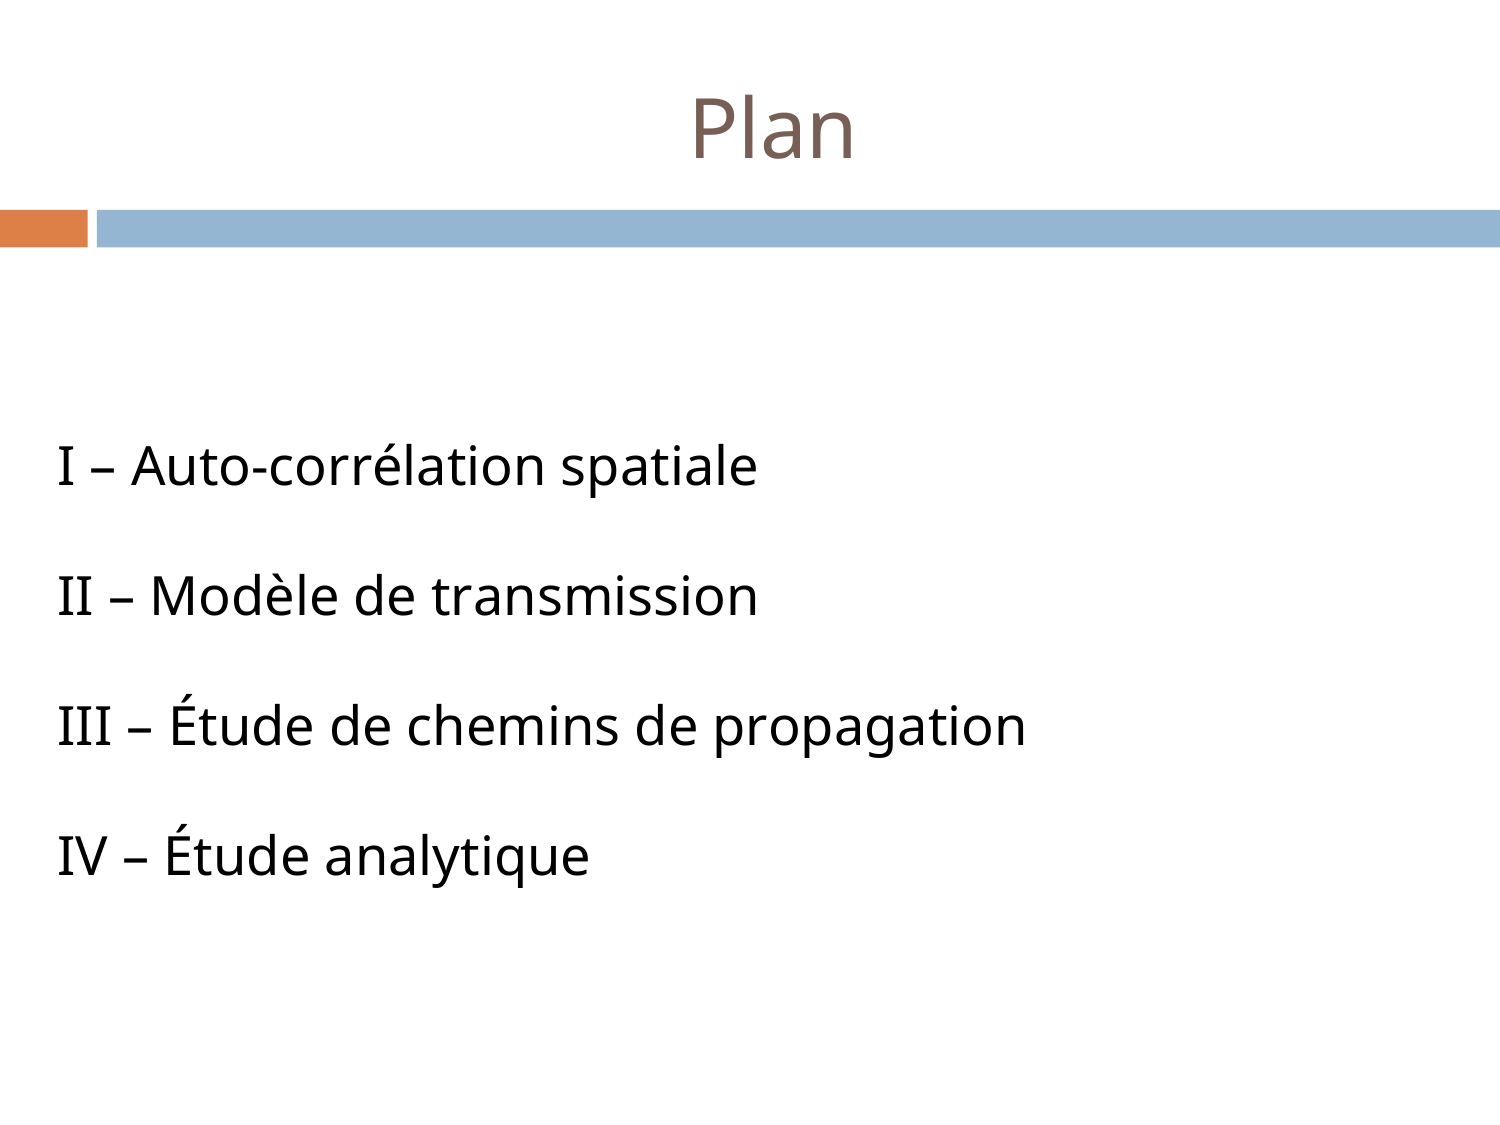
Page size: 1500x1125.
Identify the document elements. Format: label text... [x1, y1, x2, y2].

text_box Plan [0, 30, 1500, 219]
text_box I – Auto-corrélation spatiale II – Modèle de transmission III – Étude de chemins de propagation IV – Étude analytique [42, 424, 1100, 1009]
